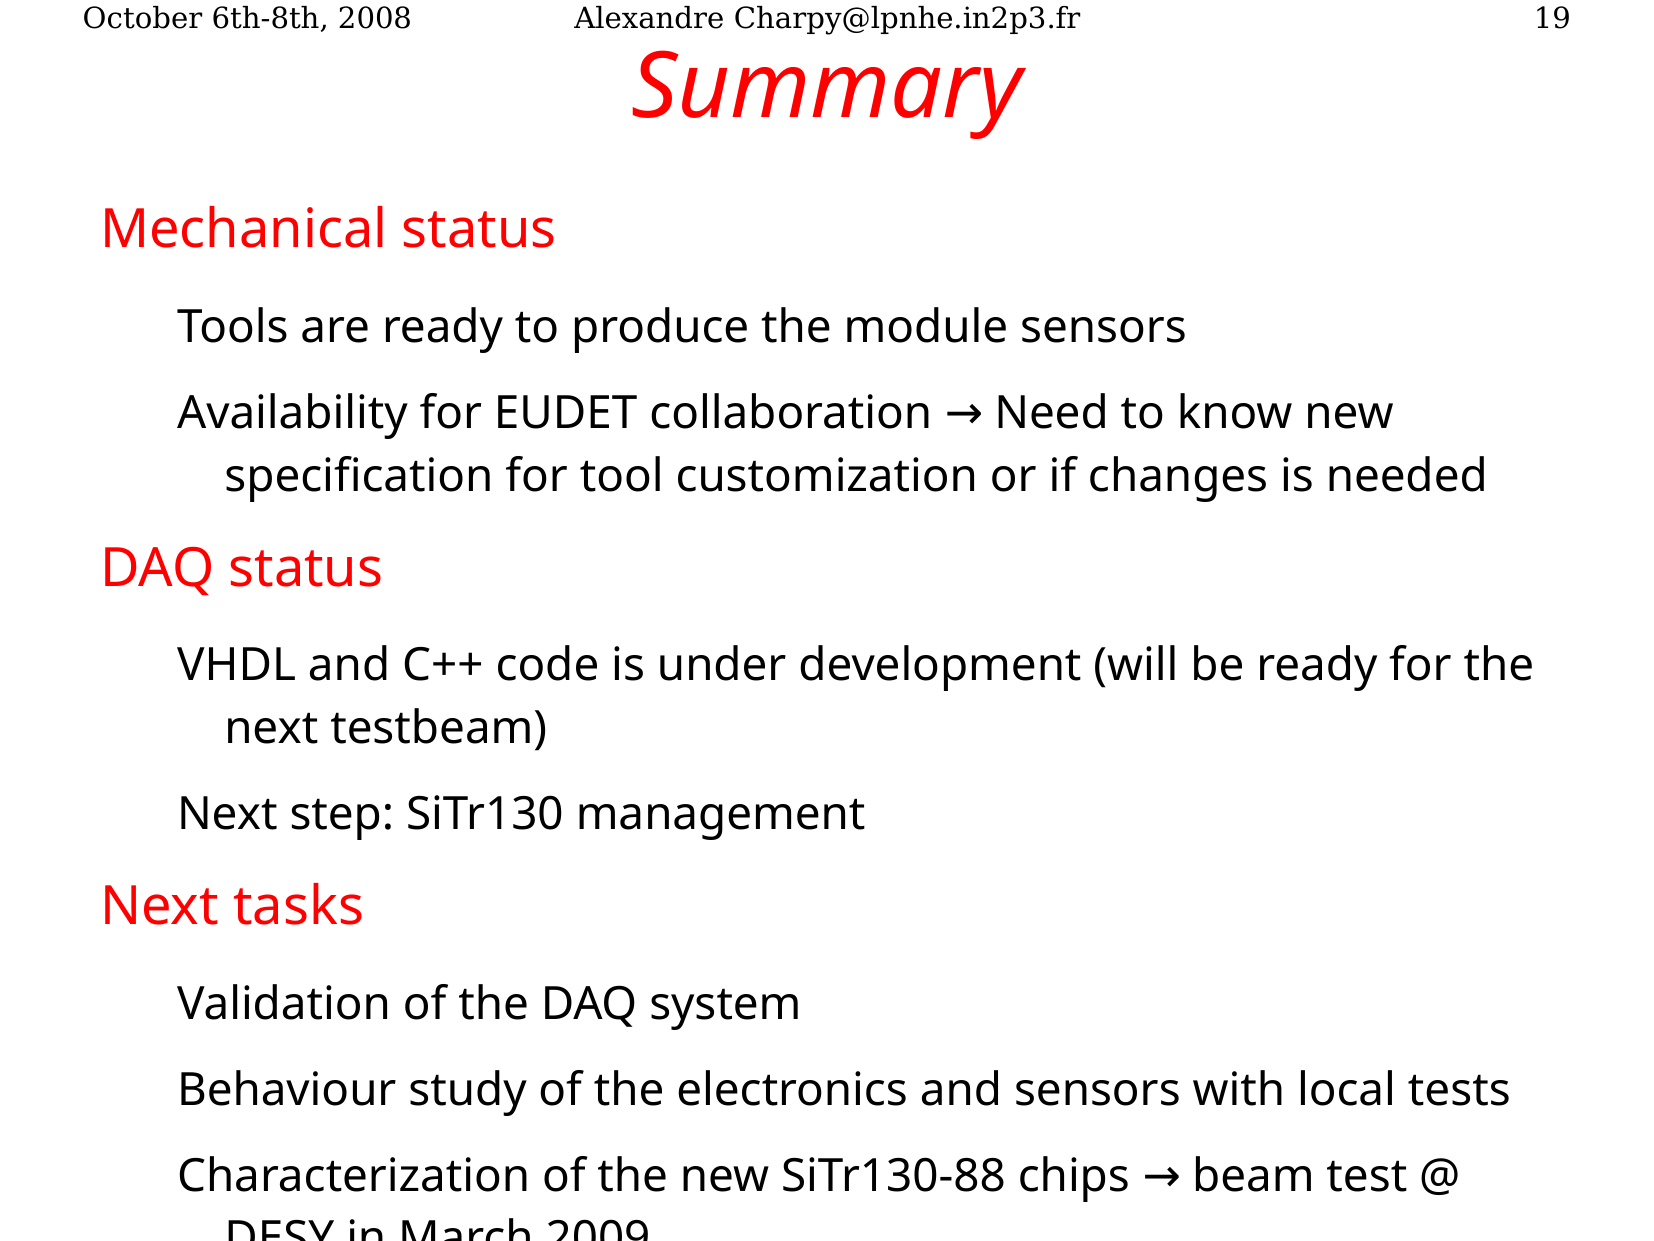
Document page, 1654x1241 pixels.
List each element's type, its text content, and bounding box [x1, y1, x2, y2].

title Summary [82, 0, 1571, 179]
list Mechanical status Tools are ready to produce the module sensors Availability for EUDET collaboration → Need to know new specification for tool customization or if changes is needed DAQ status VHDL and C++ code is under development (will be ready for the next testbeam) Next step: SiTr130 management Next tasks Validation of the DAQ system Behaviour study of the electronics and sensors with local tests Characterization of the new SiTr130-88 chips → beam test @ DESY in March 2009 Status is available on the following link: http://lpnhe-lc.in2p3.fr/internal/Status.html [82, 189, 1571, 1241]
